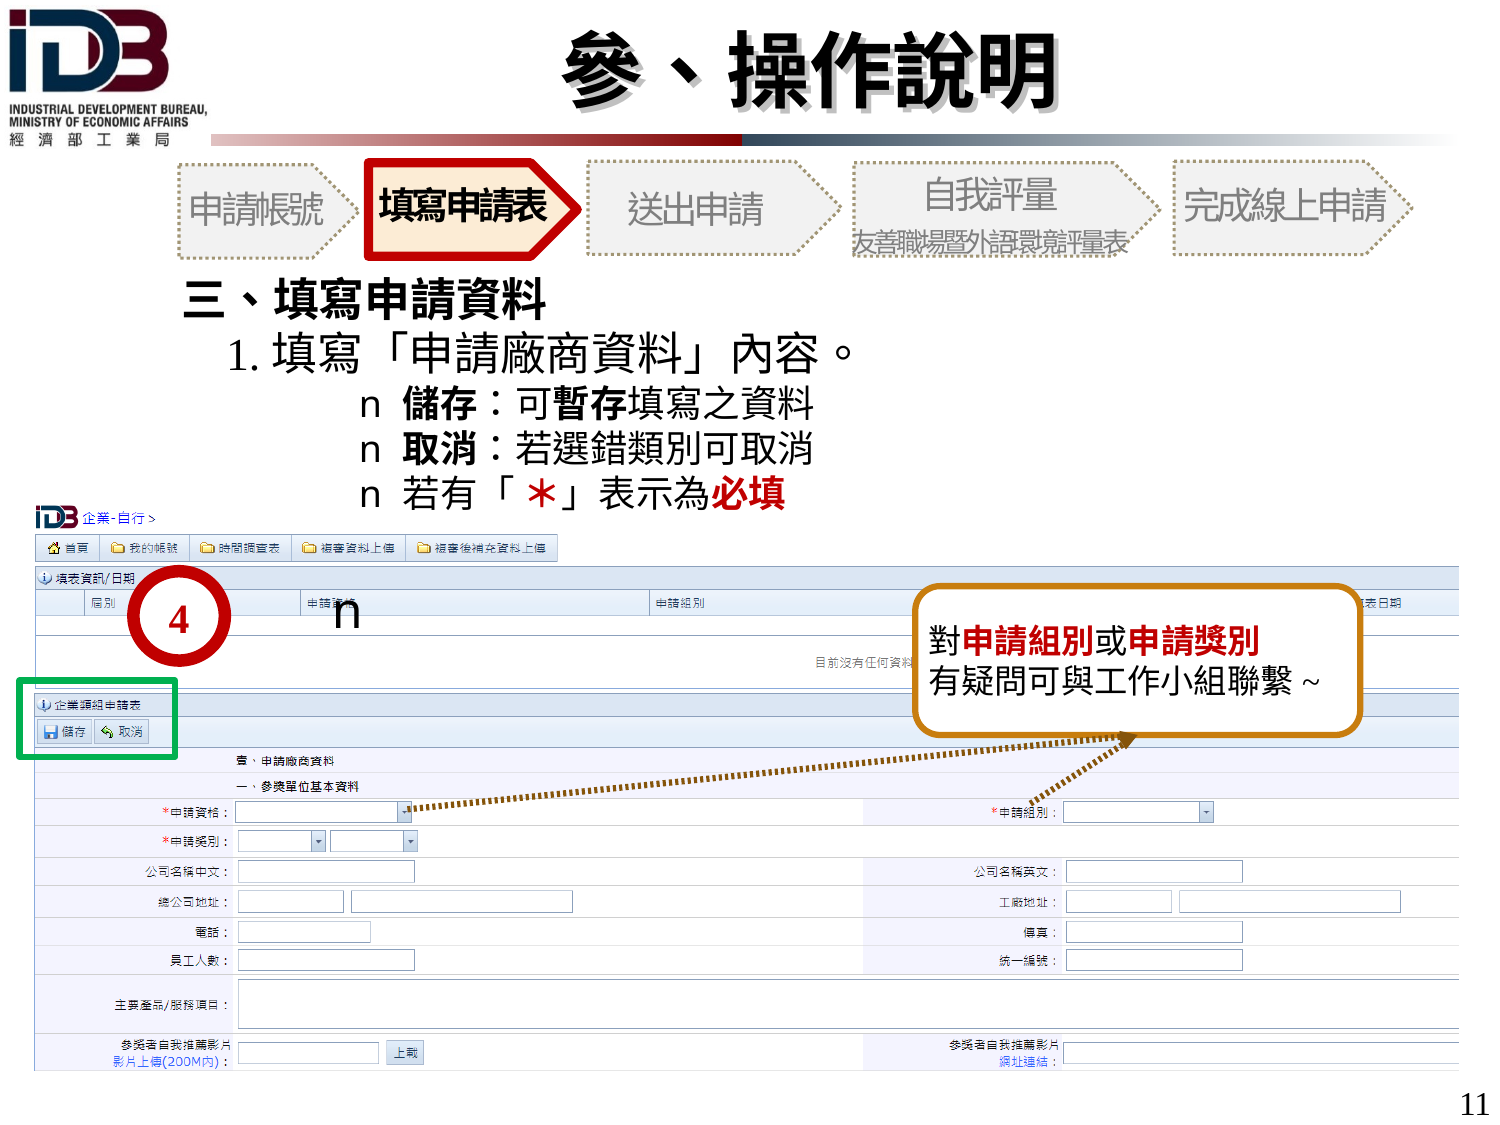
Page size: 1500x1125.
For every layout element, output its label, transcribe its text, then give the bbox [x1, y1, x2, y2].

text_box 參、操作說明 [136, 10, 1483, 153]
text_box 完成線上申請 [1135, 173, 1437, 256]
text_box 4 [133, 571, 225, 661]
text_box 自我評量 友善職場暨外語環境評量表 [933, 240, 974, 252]
text_box 送出申請 [572, 171, 820, 254]
text_box 申請帳號 [133, 176, 381, 260]
text_box 三、填寫申請資料 1.填寫「申請廠商資料」內容。 儲存：可暫存填寫之資料 取消：若選錯類別可取消 若有「 ＊」表示為必填 [166, 262, 1247, 615]
text_box [588, 161, 805, 171]
text_box [854, 162, 1122, 171]
text_box [1174, 161, 1378, 173]
picture [29, 498, 1459, 1071]
text_box [368, 162, 541, 173]
picture [29, 684, 172, 754]
text_box [179, 164, 324, 176]
text_box 對申請組別或申請獎別 有疑問可與工作小組聯繫~ [915, 586, 1361, 736]
text_box [820, 186, 842, 230]
text_box 自我評量 友善職場暨外語環境評量表 [845, 171, 1135, 254]
text_box 填寫申請表 [340, 173, 588, 256]
